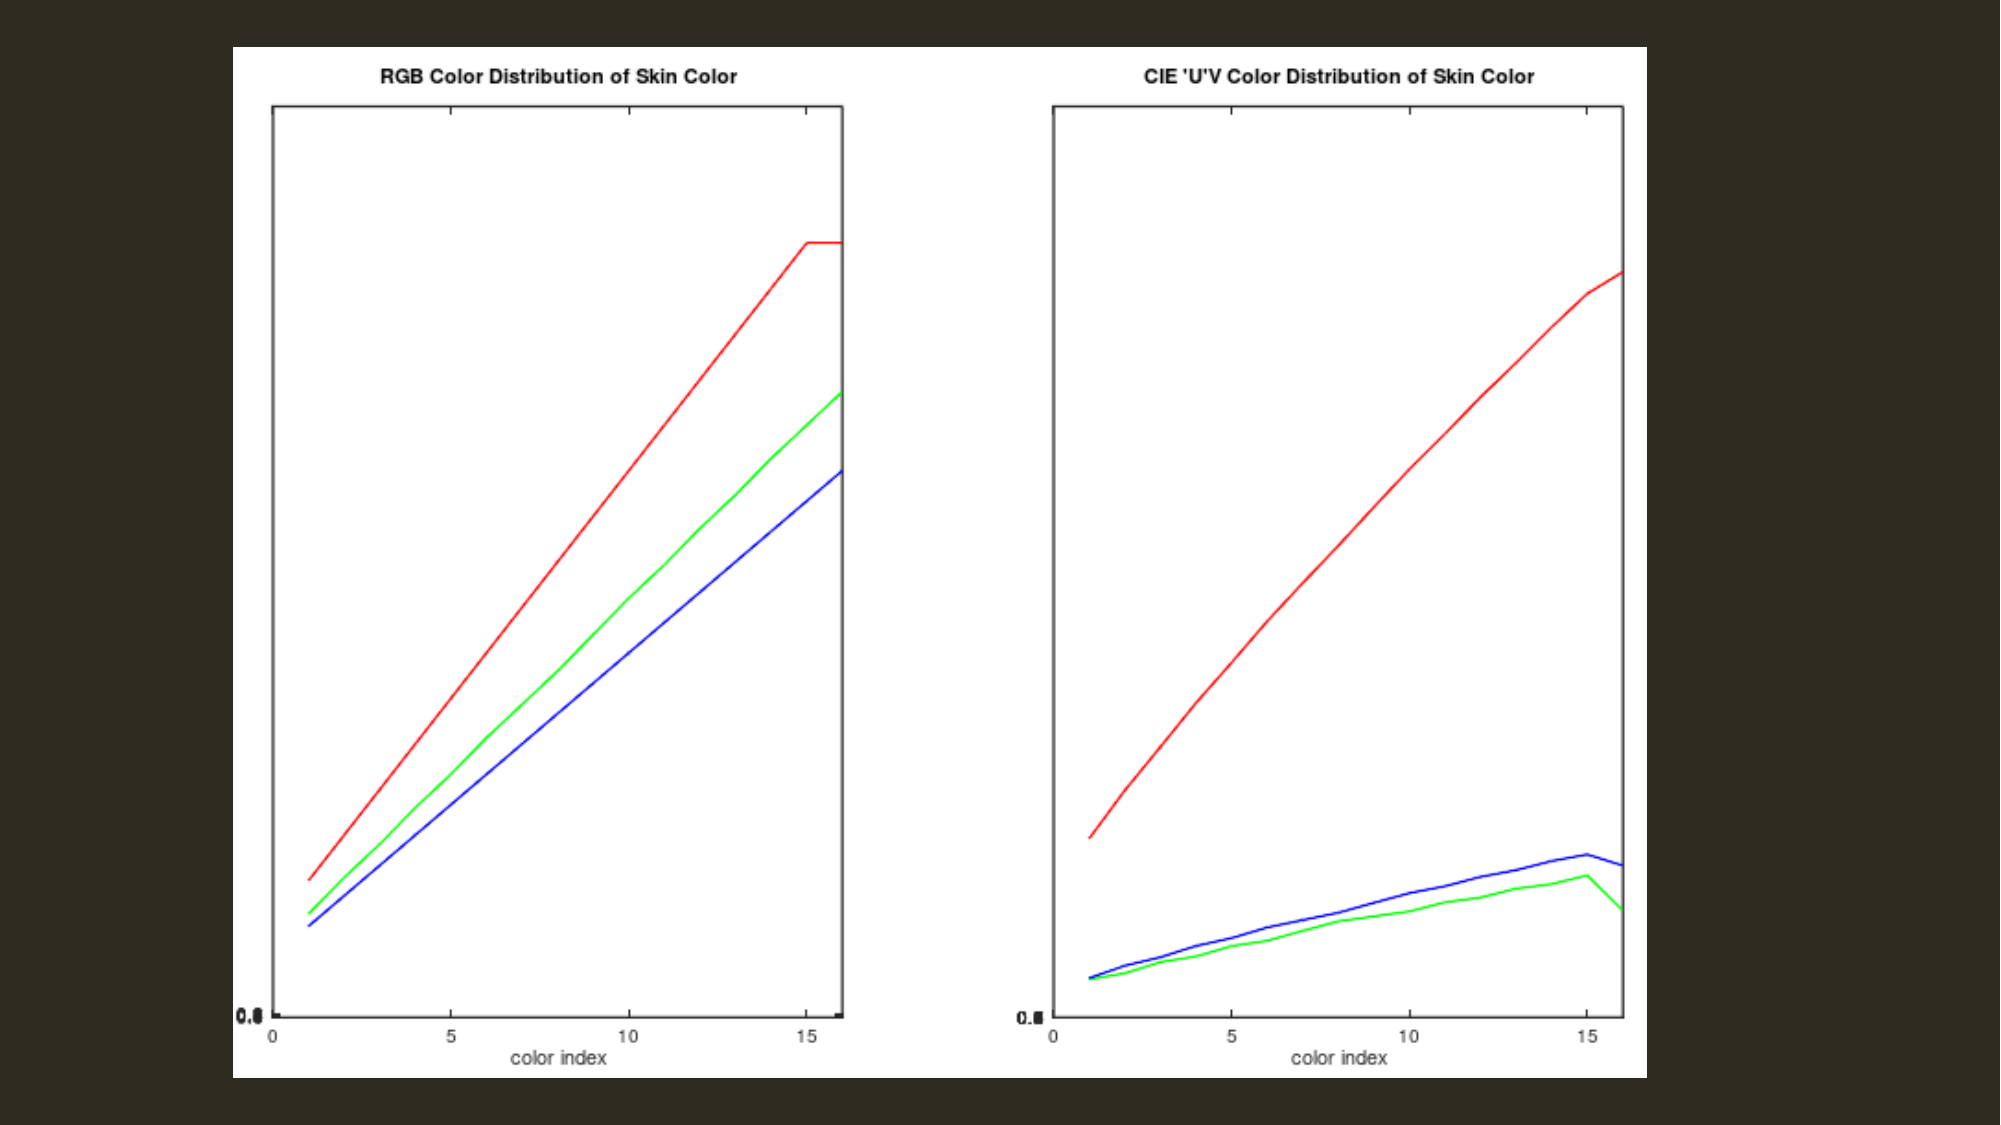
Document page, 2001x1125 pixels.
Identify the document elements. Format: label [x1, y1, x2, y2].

picture [233, 47, 1647, 1078]
